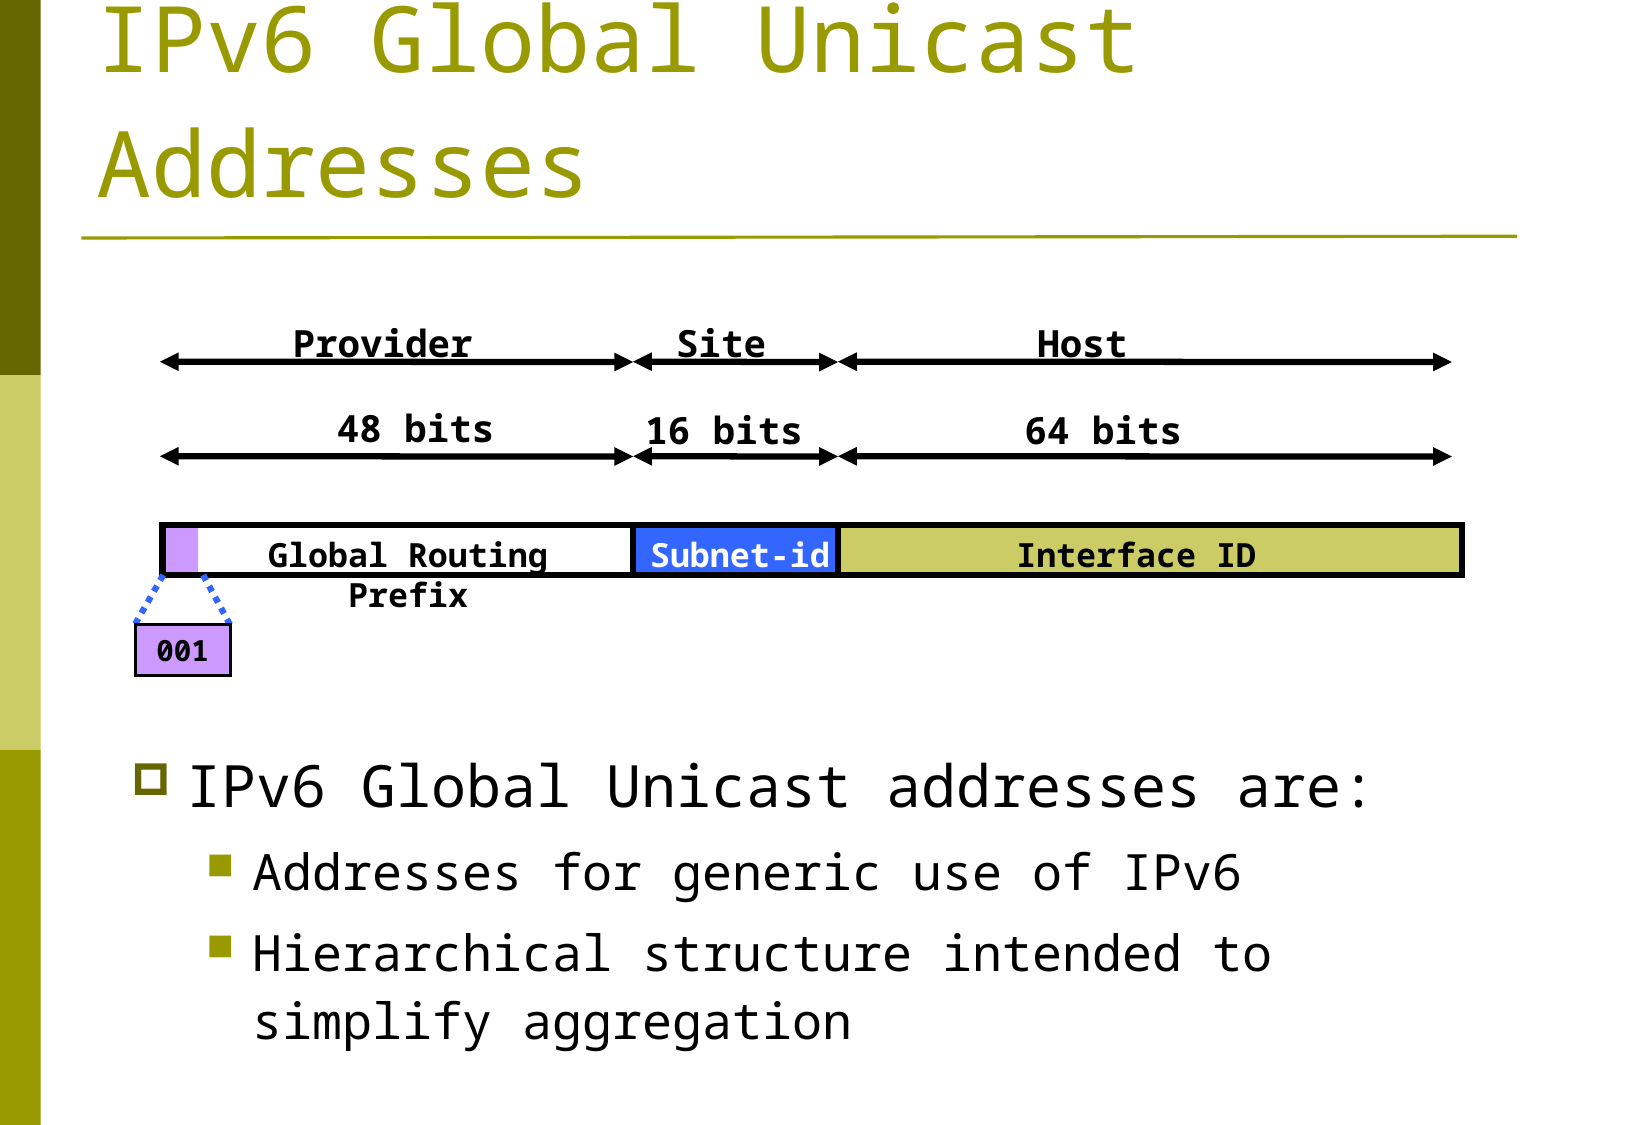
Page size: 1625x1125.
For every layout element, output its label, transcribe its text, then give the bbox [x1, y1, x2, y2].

text_box [1448, 528, 1459, 572]
list IPv6 Global Unicast addresses are: Addresses for generic use of IPv6 Hierarchical structure intended to simplify aggregation [116, 737, 1528, 1038]
title IPv6 Global Unicast Addresses [81, 3, 1544, 233]
text_box [166, 528, 198, 572]
text_box 64 bits [988, 399, 1219, 461]
text_box Host [1022, 365, 1143, 373]
text_box Site [661, 312, 781, 358]
text_box Host [1022, 312, 1143, 358]
text_box Site [661, 365, 781, 373]
text_box 16 bits [609, 399, 840, 461]
text_box 001 [135, 624, 231, 676]
text_box 48 bits [300, 397, 531, 458]
text_box Subnet-id [620, 527, 860, 583]
text_box Global Routing Prefix [198, 527, 619, 623]
text_box Provider [277, 312, 488, 373]
text_box Interface ID [860, 527, 1448, 583]
